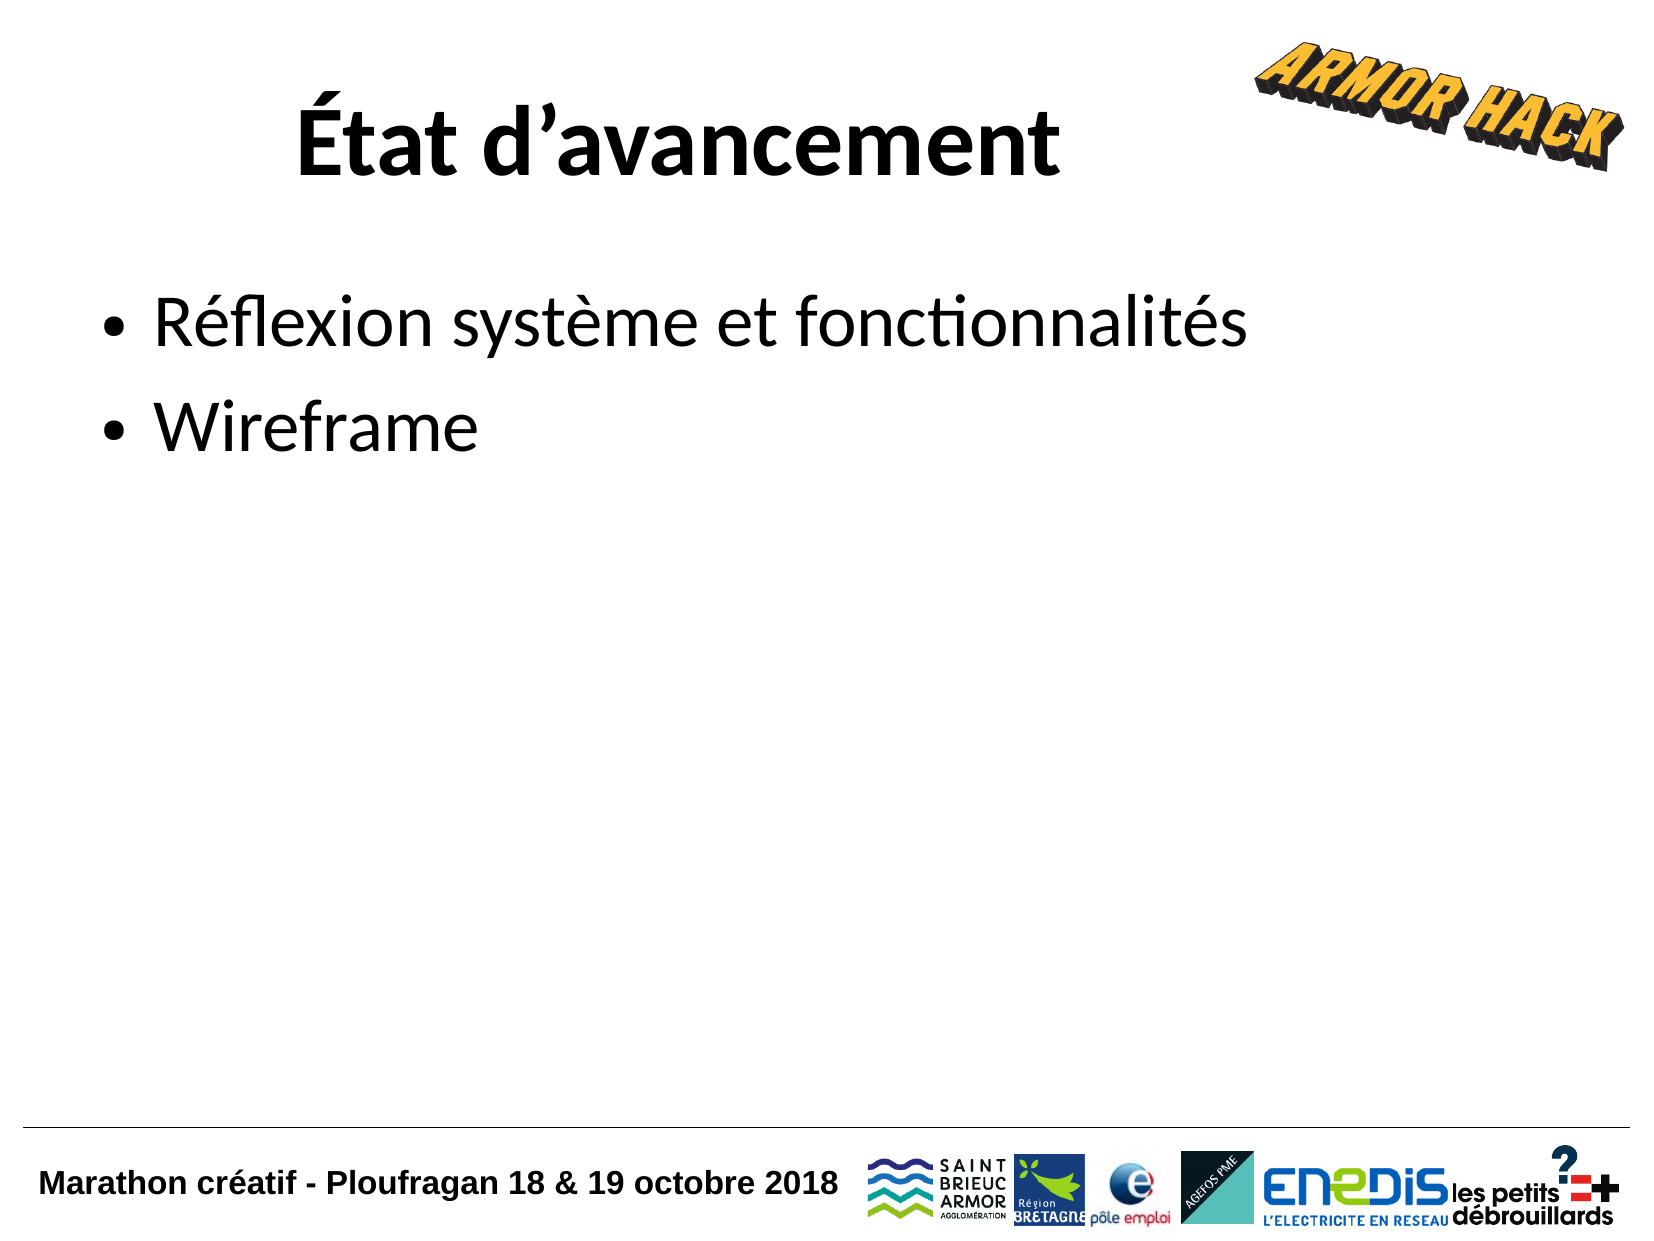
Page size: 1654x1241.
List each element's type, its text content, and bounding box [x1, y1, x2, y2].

text_box Marathon créatif - Ploufragan 18 & 19 octobre 2018 [23, 1157, 866, 1210]
picture [1181, 1151, 1254, 1225]
picture [1248, 35, 1630, 178]
picture [866, 1149, 1176, 1241]
title État d’avancement [11, 47, 1347, 255]
picture [1259, 1145, 1619, 1241]
list Réflexion système et fonctionnalités Wireframe [82, 290, 1571, 1109]
